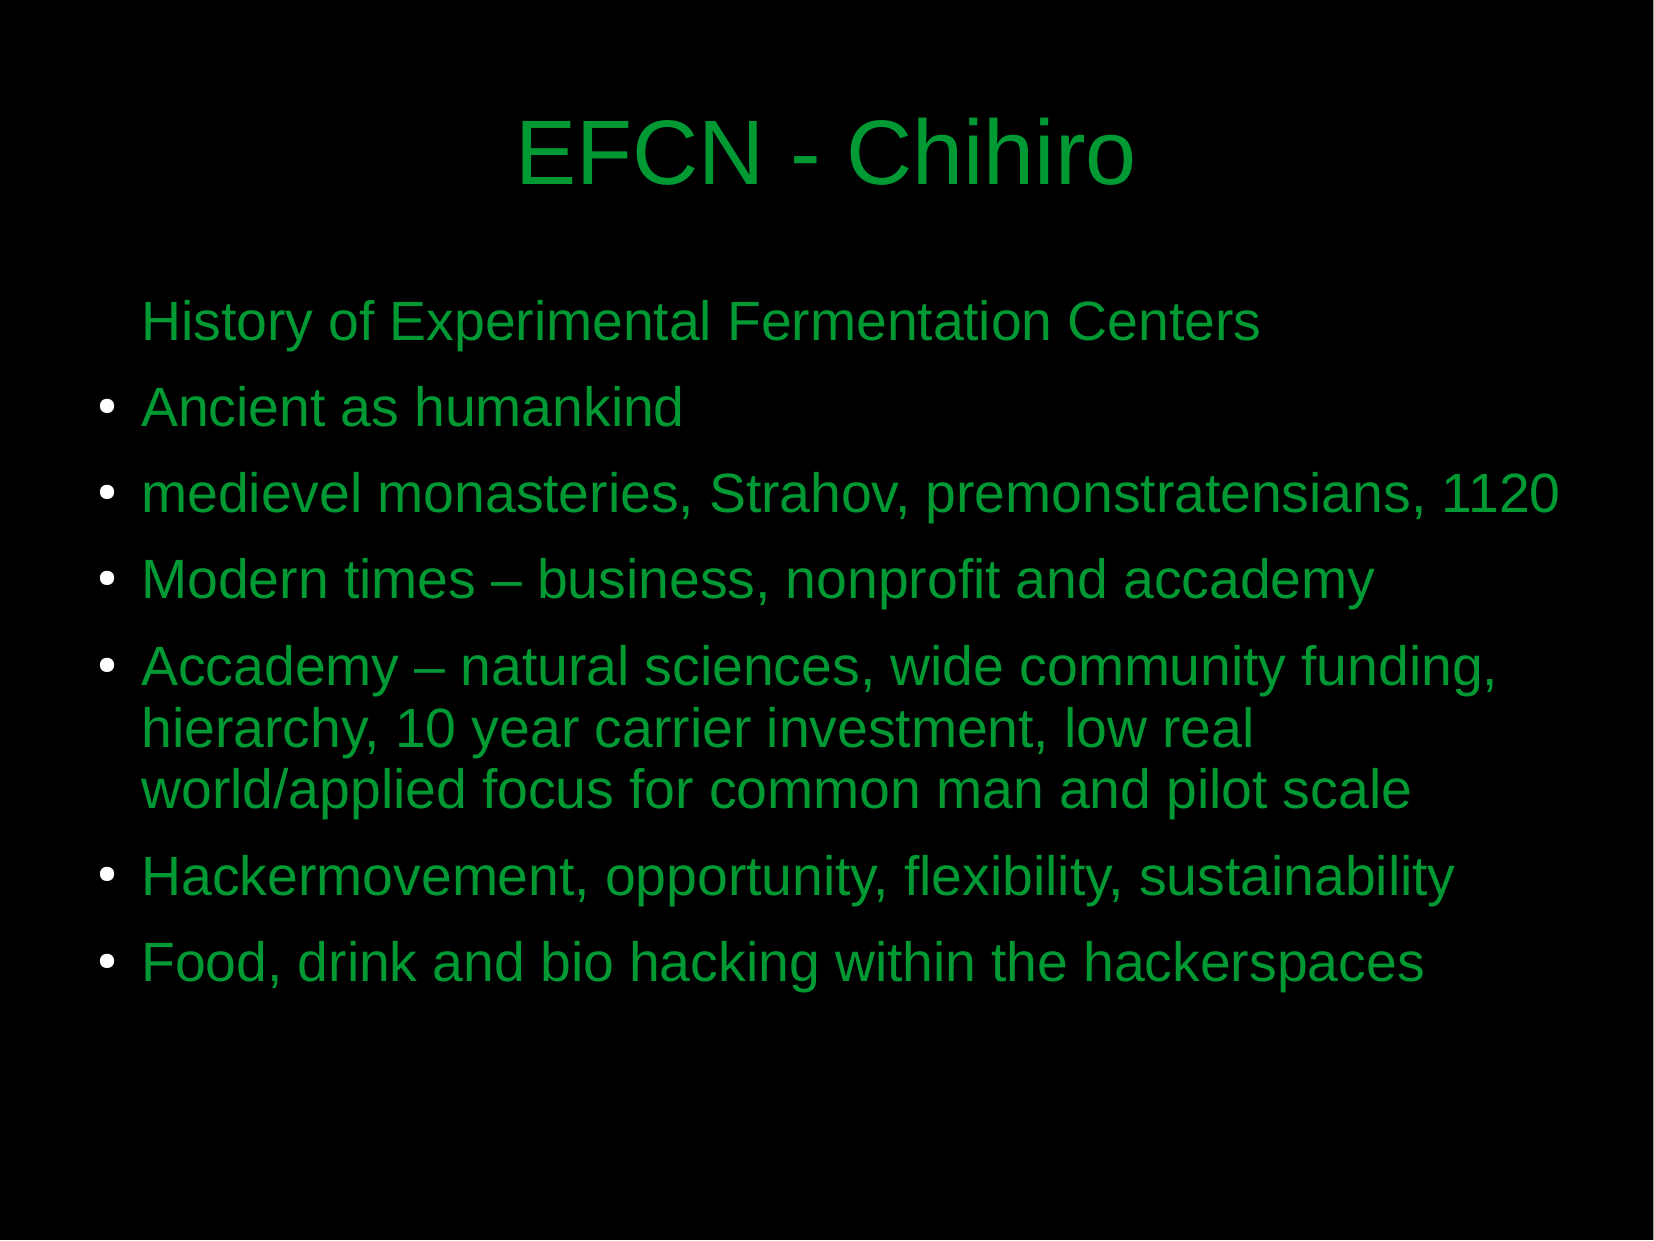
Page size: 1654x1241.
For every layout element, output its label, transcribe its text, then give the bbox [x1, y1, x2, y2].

list History of Experimental Fermentation Centers Ancient as humankind medievel monasteries, Strahov, premonstratensians, 1120 Modern times – business, nonprofit and accademy Accademy – natural sciences, wide community funding, hierarchy, 10 year carrier investment, low real world/applied focus for common man and pilot scale Hackermovement, opportunity, flexibility, sustainability Food, drink and bio hacking within the hackerspaces [82, 290, 1571, 1010]
title EFCN - Chihiro [82, 49, 1571, 257]
